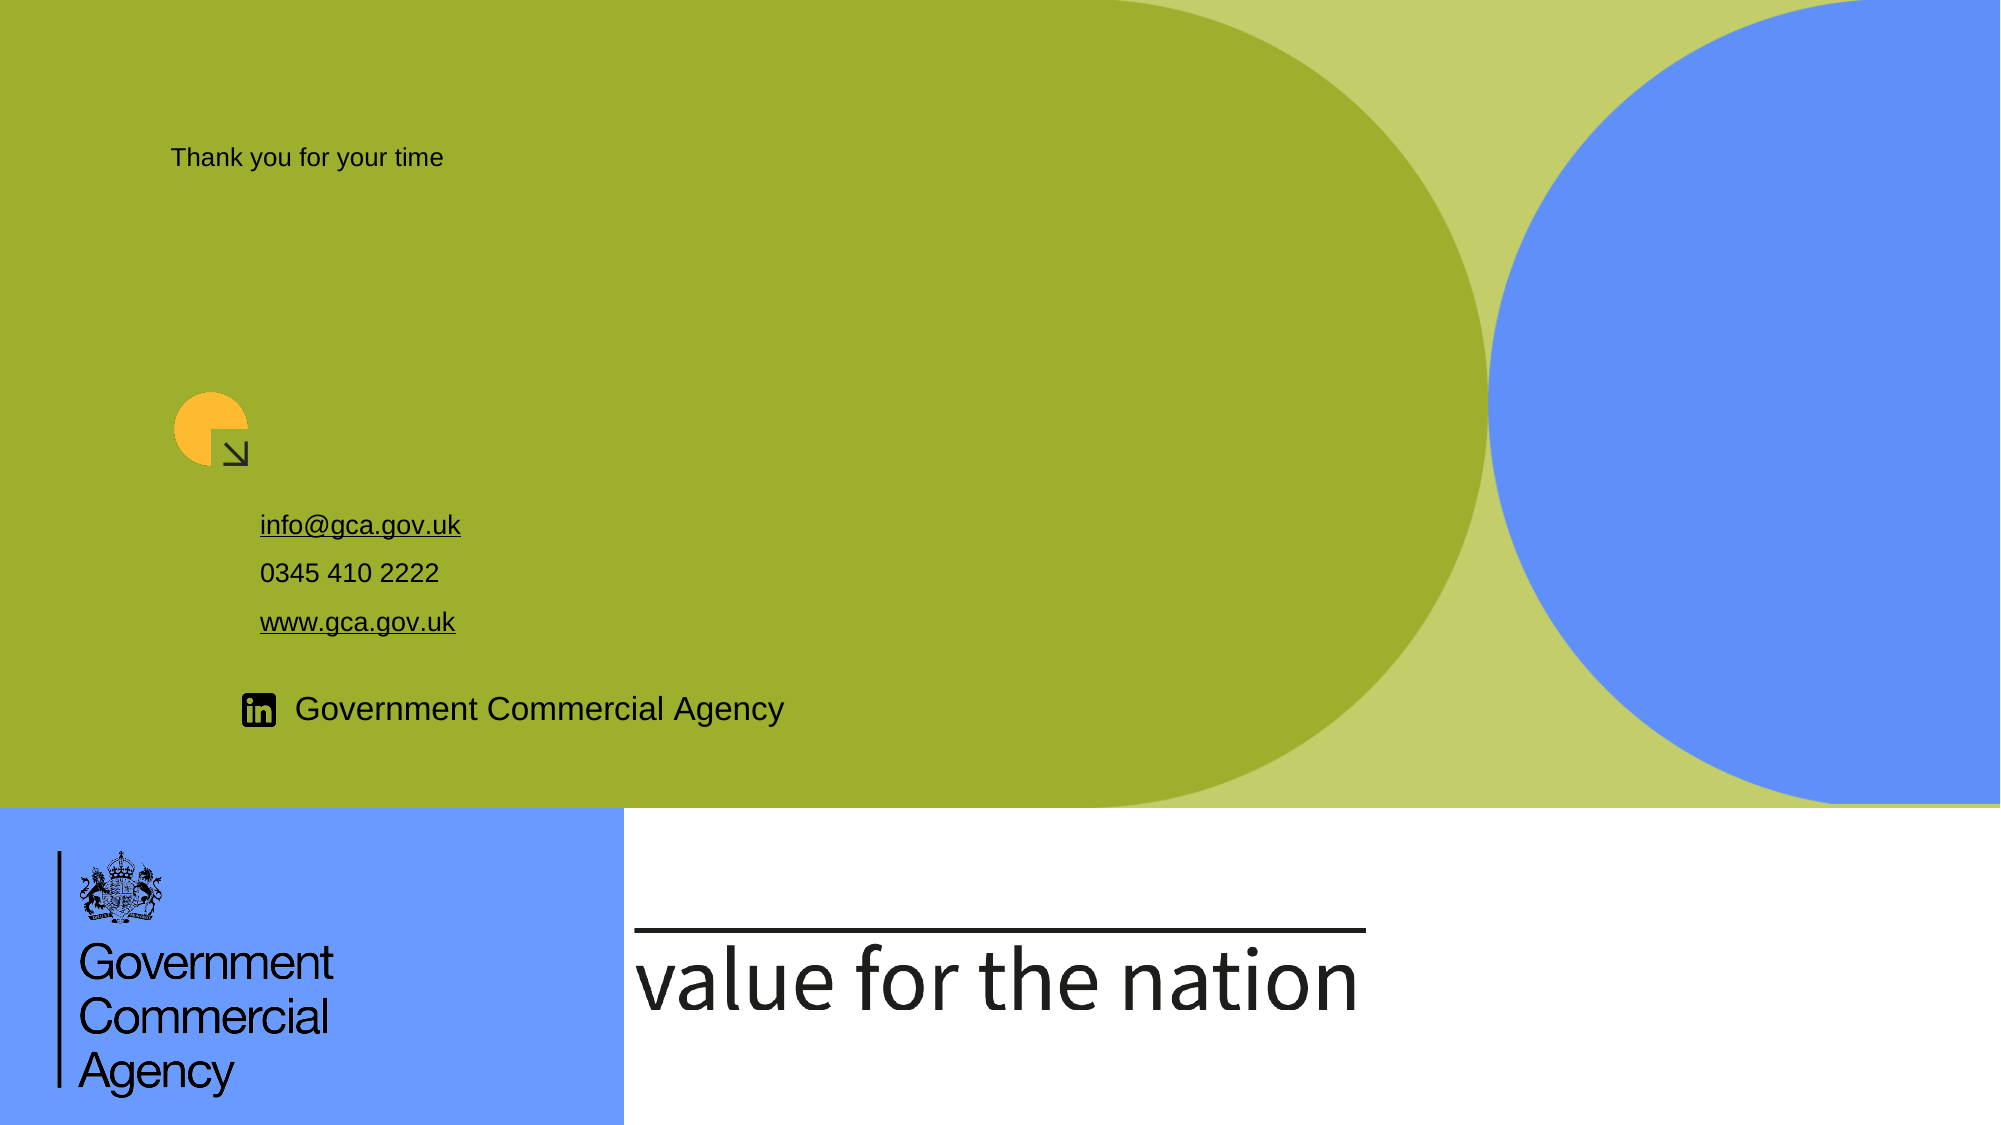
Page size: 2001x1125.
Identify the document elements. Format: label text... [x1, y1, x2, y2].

title info@gca.gov.uk 0345 410 2222 www.gca.gov.uk [238, 471, 755, 658]
title Thank you for your time [150, 120, 997, 192]
